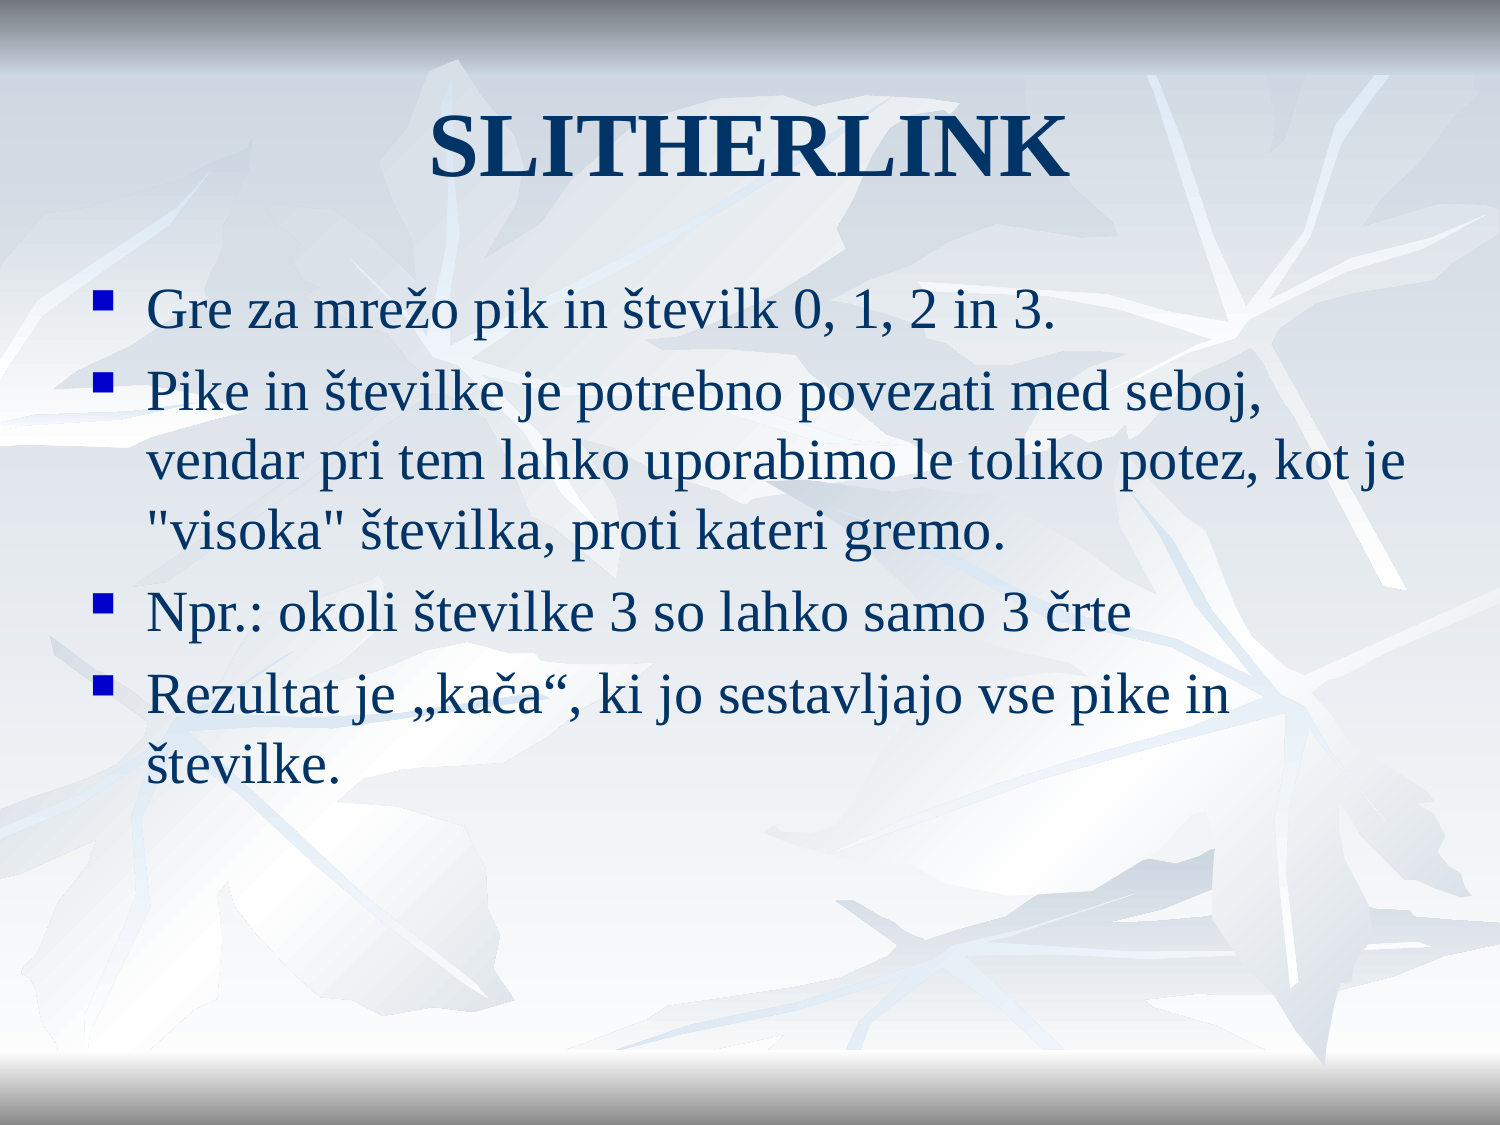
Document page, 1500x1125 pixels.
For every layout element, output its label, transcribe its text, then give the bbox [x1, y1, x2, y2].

title SLITHERLINK [75, 45, 1425, 234]
list Gre za mrežo pik in številk 0, 1, 2 in 3. Pike in številke je potrebno povezati med seboj, vendar pri tem lahko uporabimo le toliko potez, kot je "visoka" številka, proti kateri gremo. Npr.: okoli številke 3 so lahko samo 3 črte Rezultat je „kača“, ki jo sestavljajo vse pike in številke. [75, 262, 1425, 1006]
